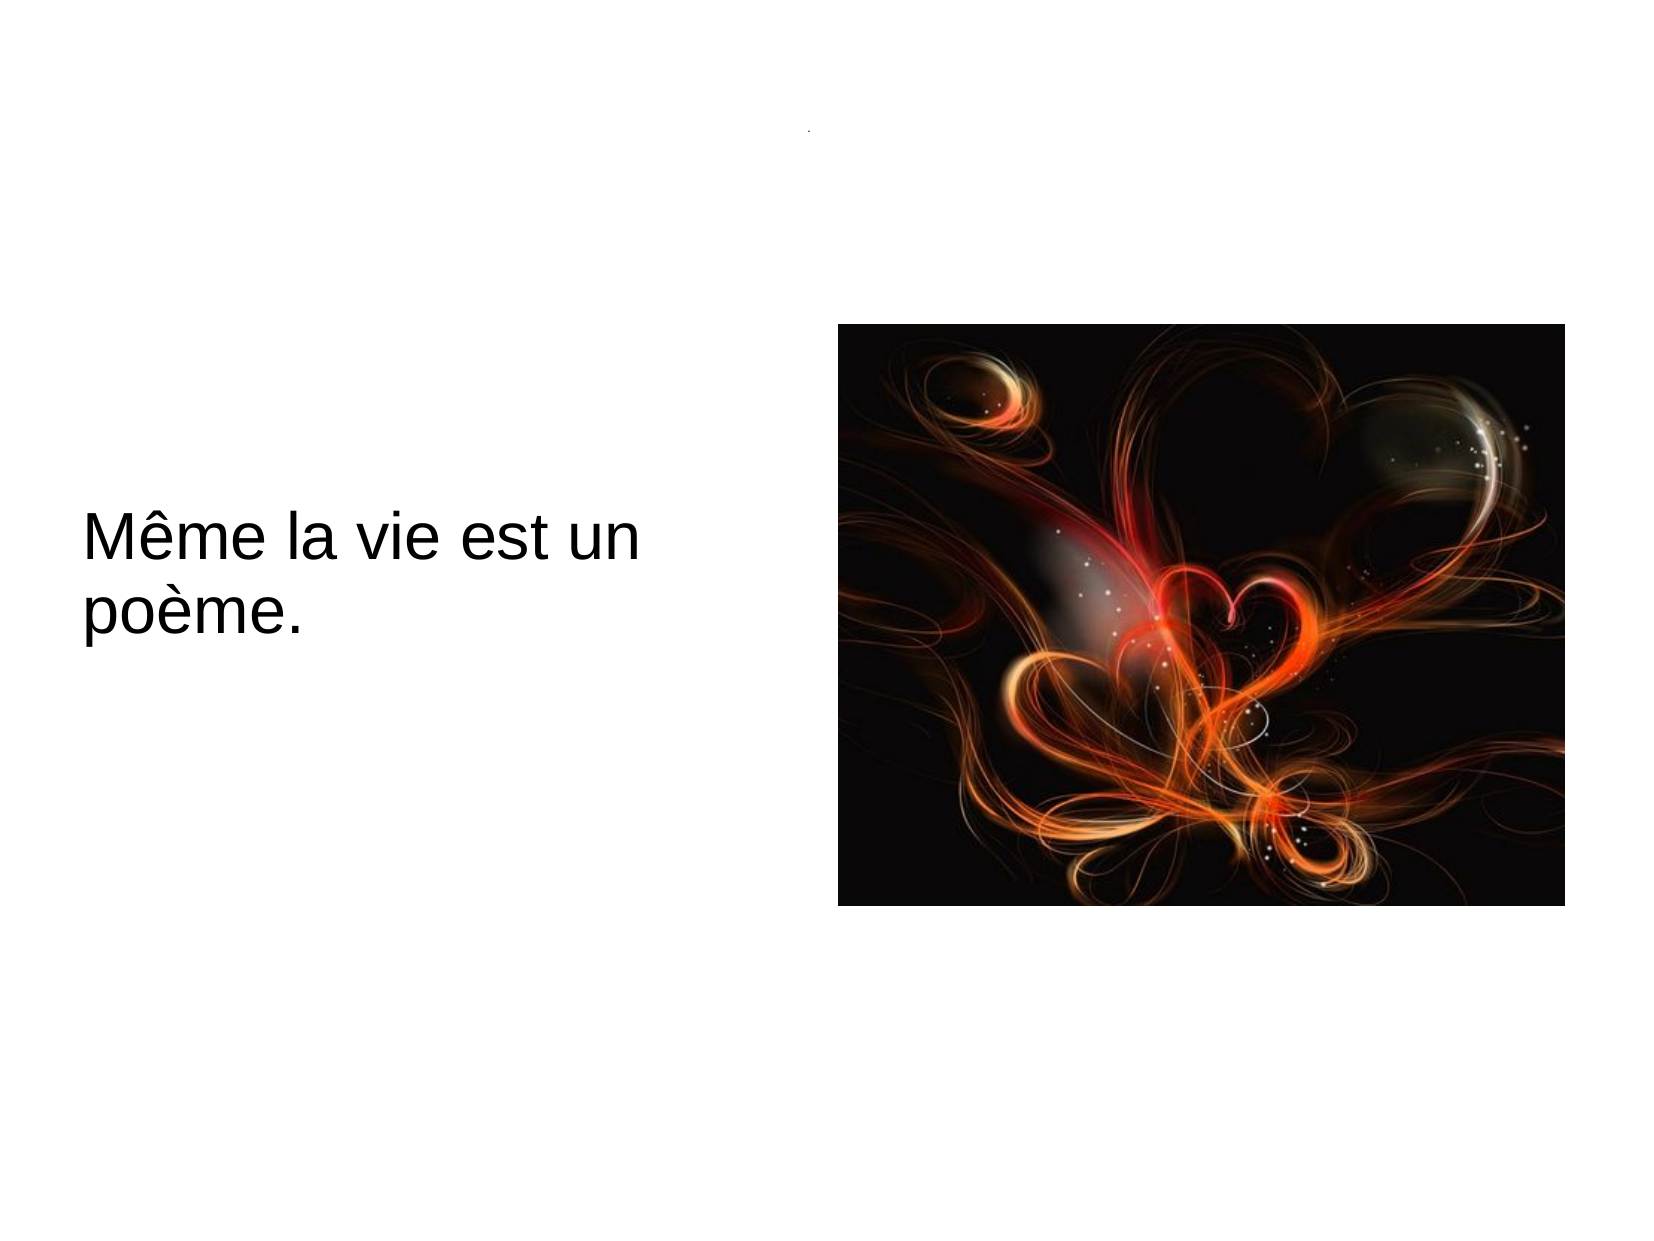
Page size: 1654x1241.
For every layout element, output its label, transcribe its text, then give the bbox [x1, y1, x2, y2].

picture [838, 324, 1565, 906]
list Même la vie est un poème. [82, 290, 809, 1109]
title . [791, 108, 827, 148]
